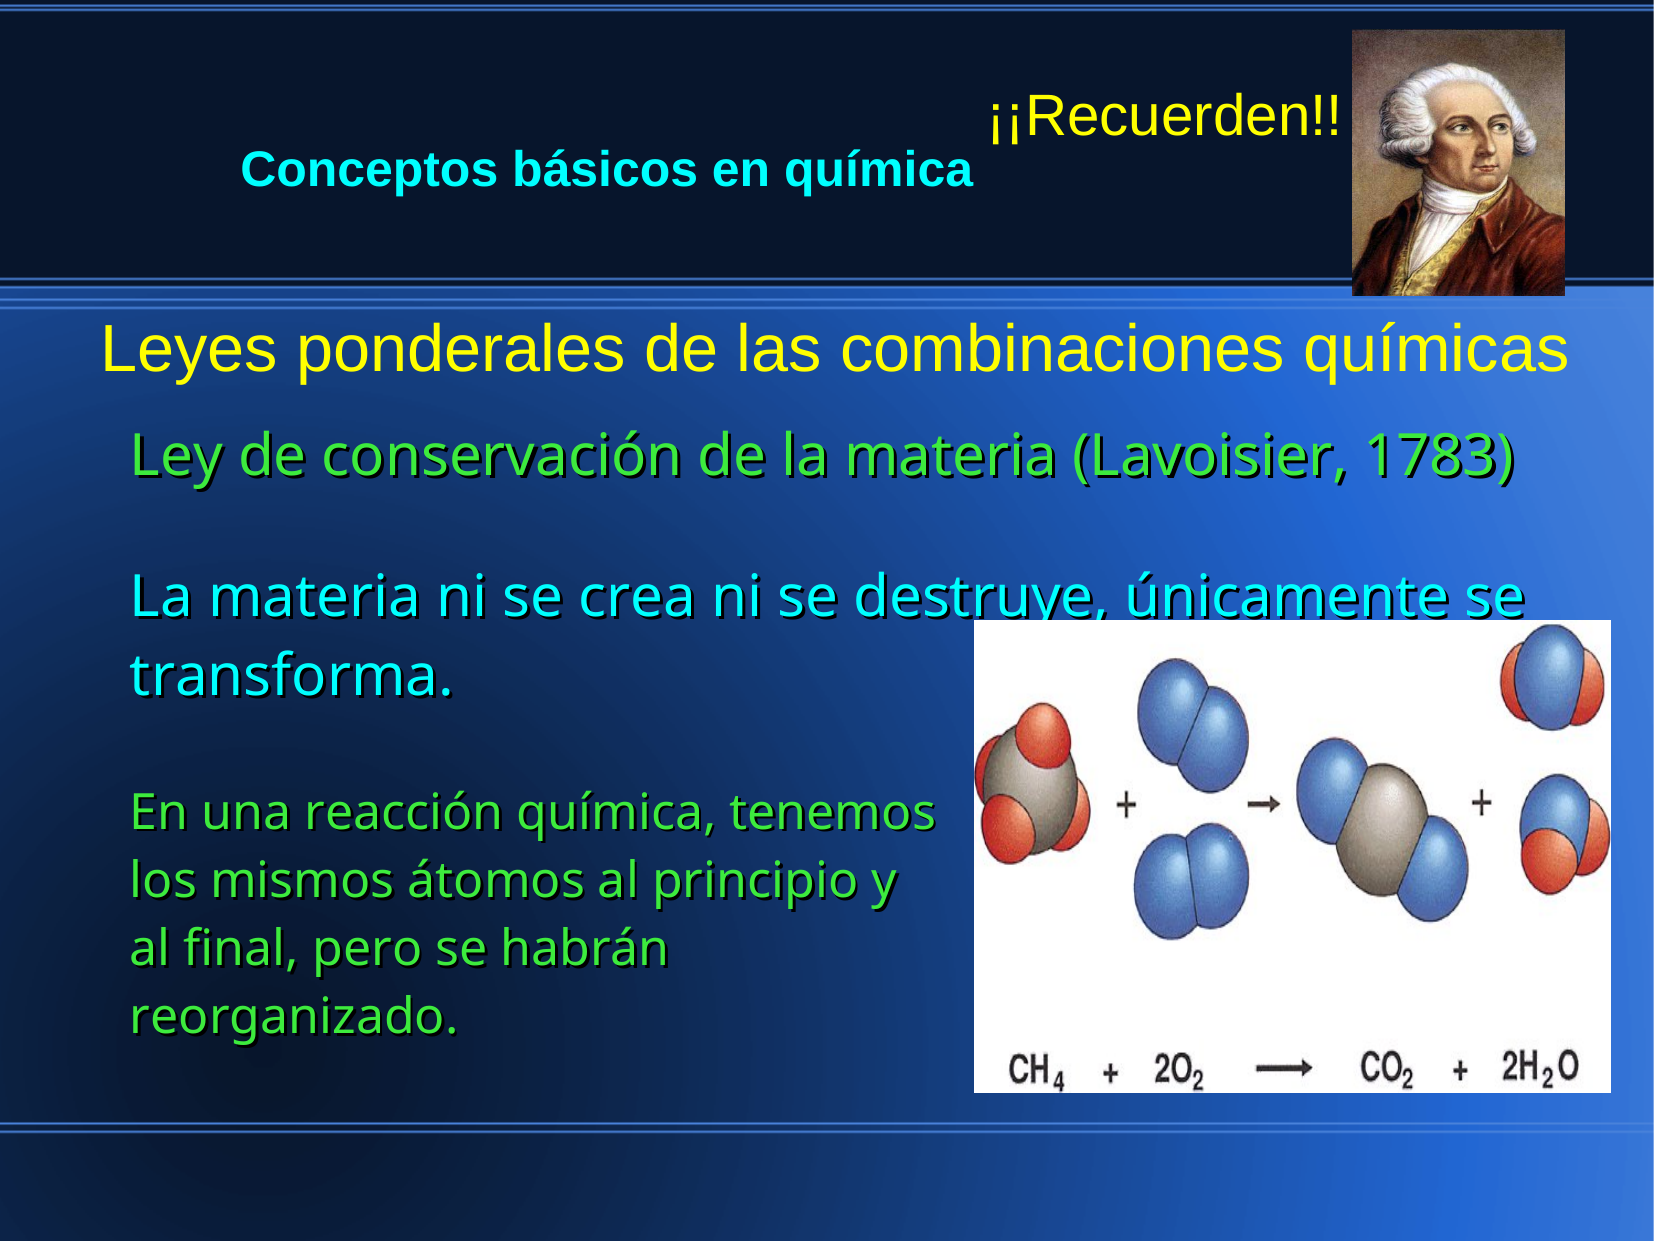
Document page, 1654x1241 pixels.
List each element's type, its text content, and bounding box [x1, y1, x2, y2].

picture [0, 0, 1654, 1241]
list Leyes ponderales de las combinaciones químicas [29, 206, 1654, 462]
text_box En una reacción química, tenemos los mismos átomos al principio y al final, pero se habrán reorganizado. [59, 775, 945, 1010]
text_box ¡¡Recuerden!! [915, 82, 1461, 149]
text_box Ley de conservación de la materia (Lavoisier, 1783) [59, 413, 1625, 550]
text_box La materia ni se crea ni se destruye, únicamente se transforma. [59, 554, 1625, 709]
title Conceptos básicos en química [32, 118, 1182, 220]
